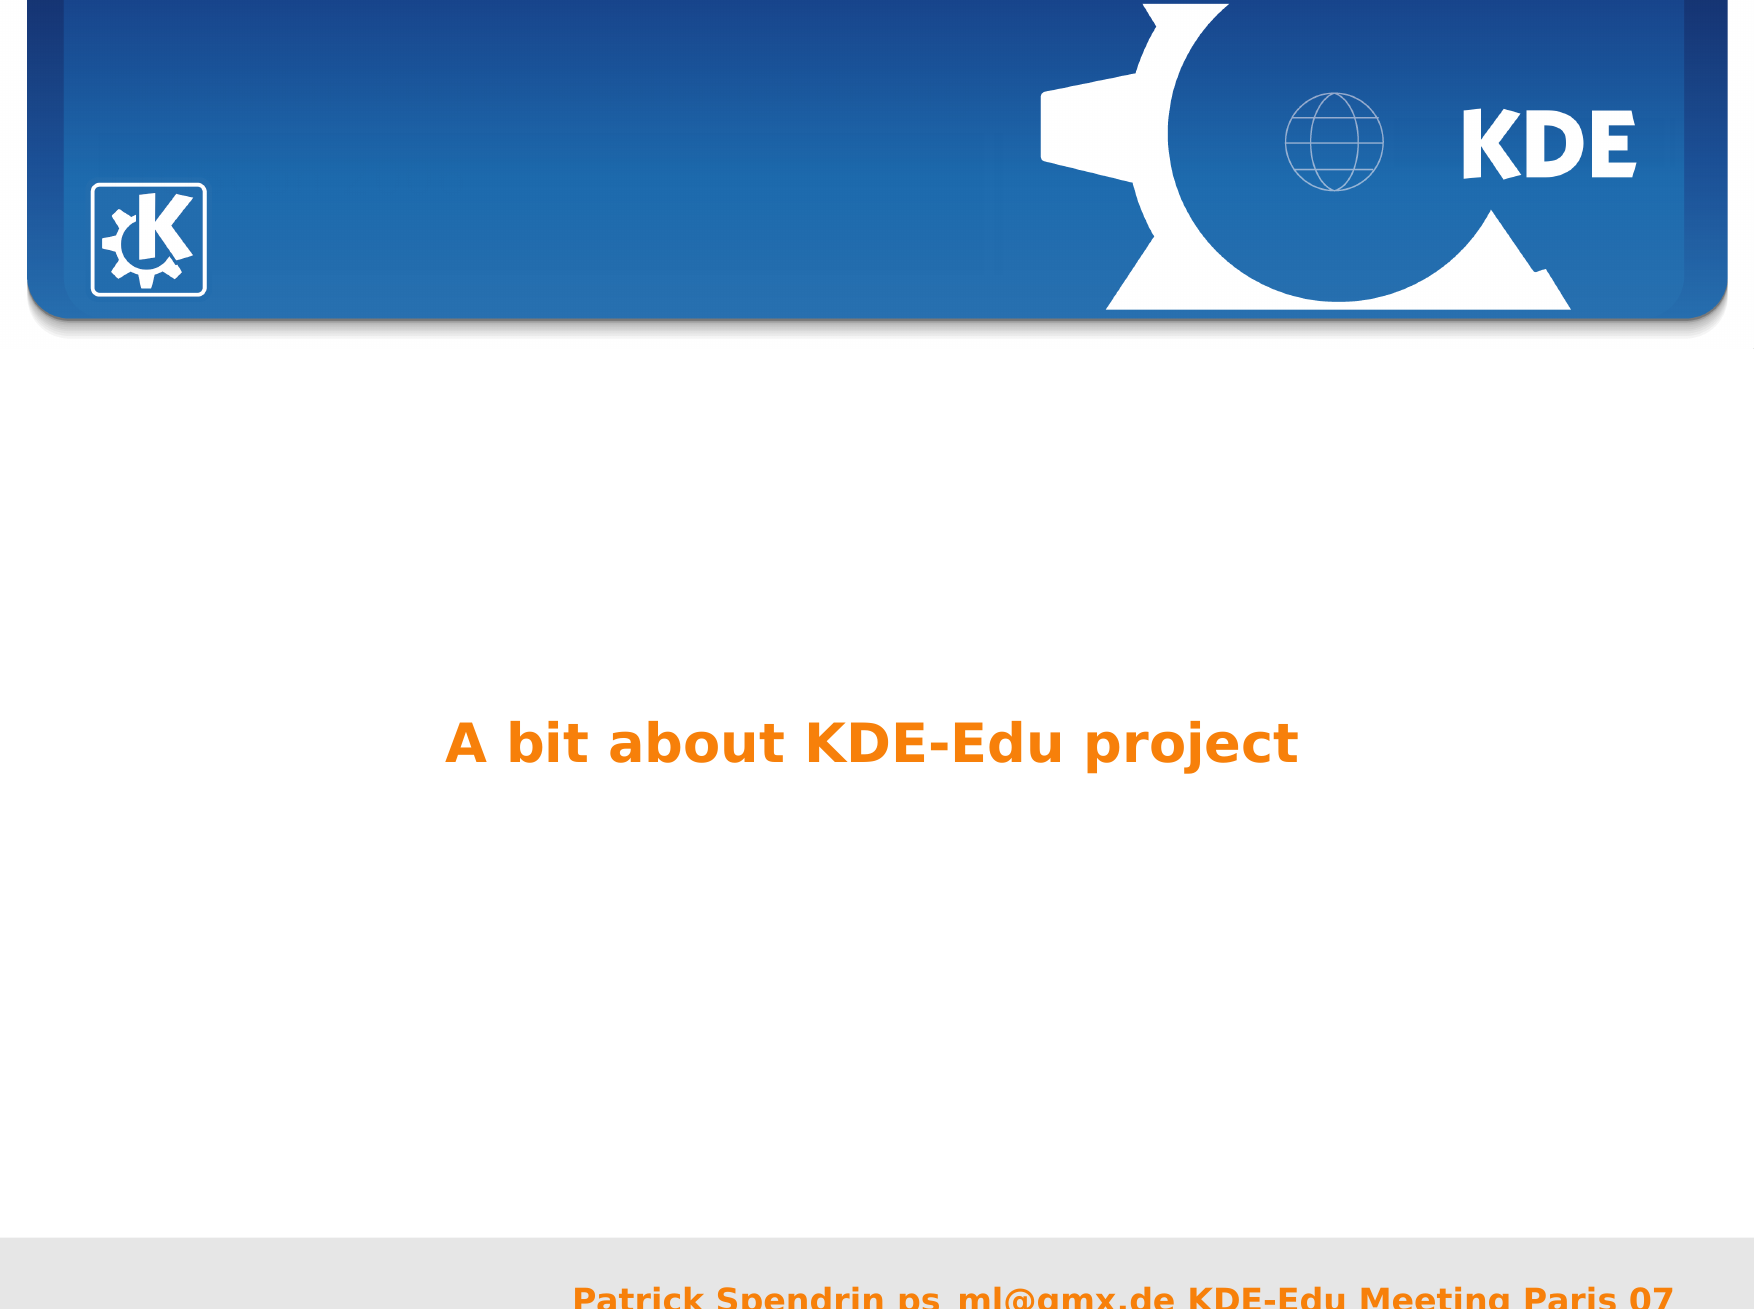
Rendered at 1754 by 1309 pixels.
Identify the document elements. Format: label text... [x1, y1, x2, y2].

picture [0, 0, 1754, 349]
list A bit about KDE-Edu project [75, 712, 1654, 789]
